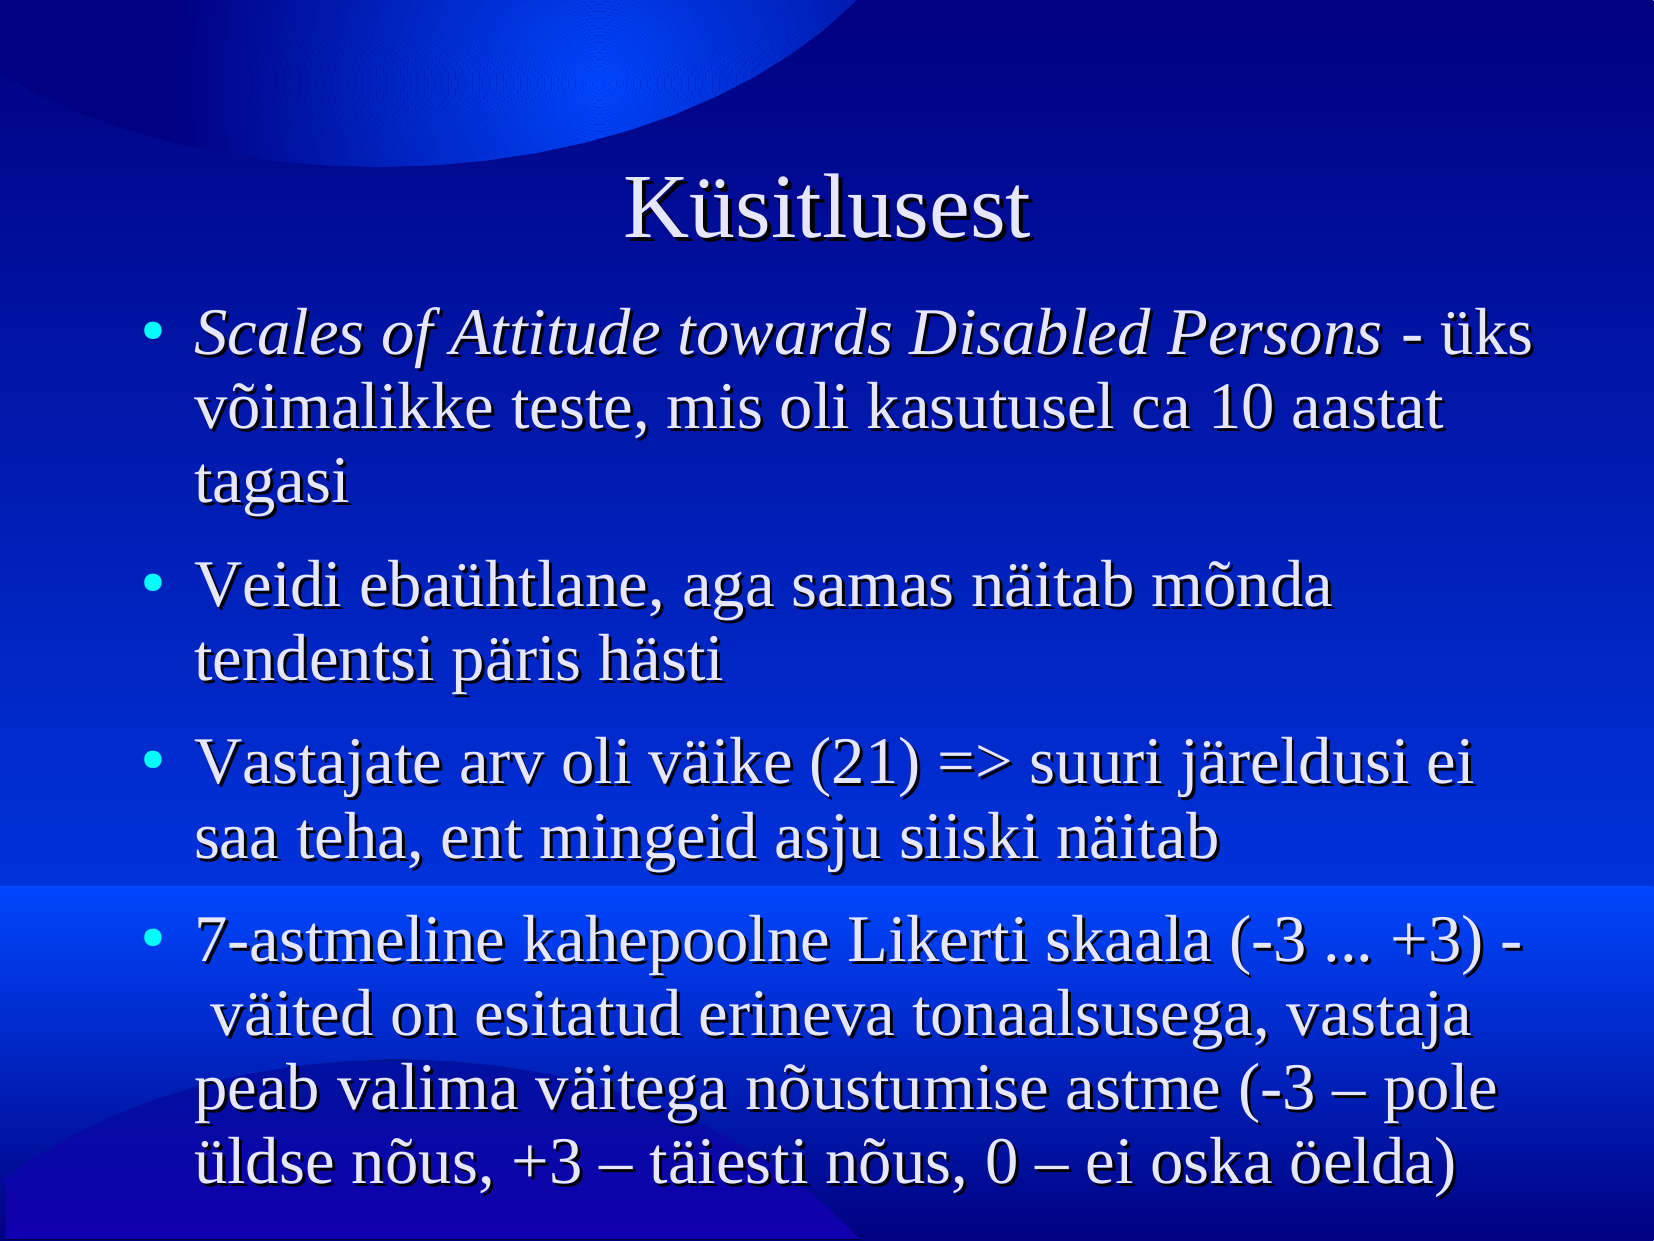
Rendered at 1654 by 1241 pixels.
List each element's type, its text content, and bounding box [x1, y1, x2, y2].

list Scales of Attitude towards Disabled Persons - üks võimalikke teste, mis oli kasutusel ca 10 aastat tagasi Veidi ebaühtlane, aga samas näitab mõnda tendentsi päris hästi Vastajate arv oli väike (21) => suuri järeldusi ei saa teha, ent mingeid asju siiski näitab 7-astmeline kahepoolne Likerti skaala (-3 ... +3) - väited on esitatud erineva tonaalsusega, vastaja peab valima väitega nõustumise astme (-3 – pole üldse nõus, +3 – täiesti nõus, 0 – ei oska öelda) [123, 295, 1536, 1199]
title Küsitlusest [121, 102, 1534, 311]
